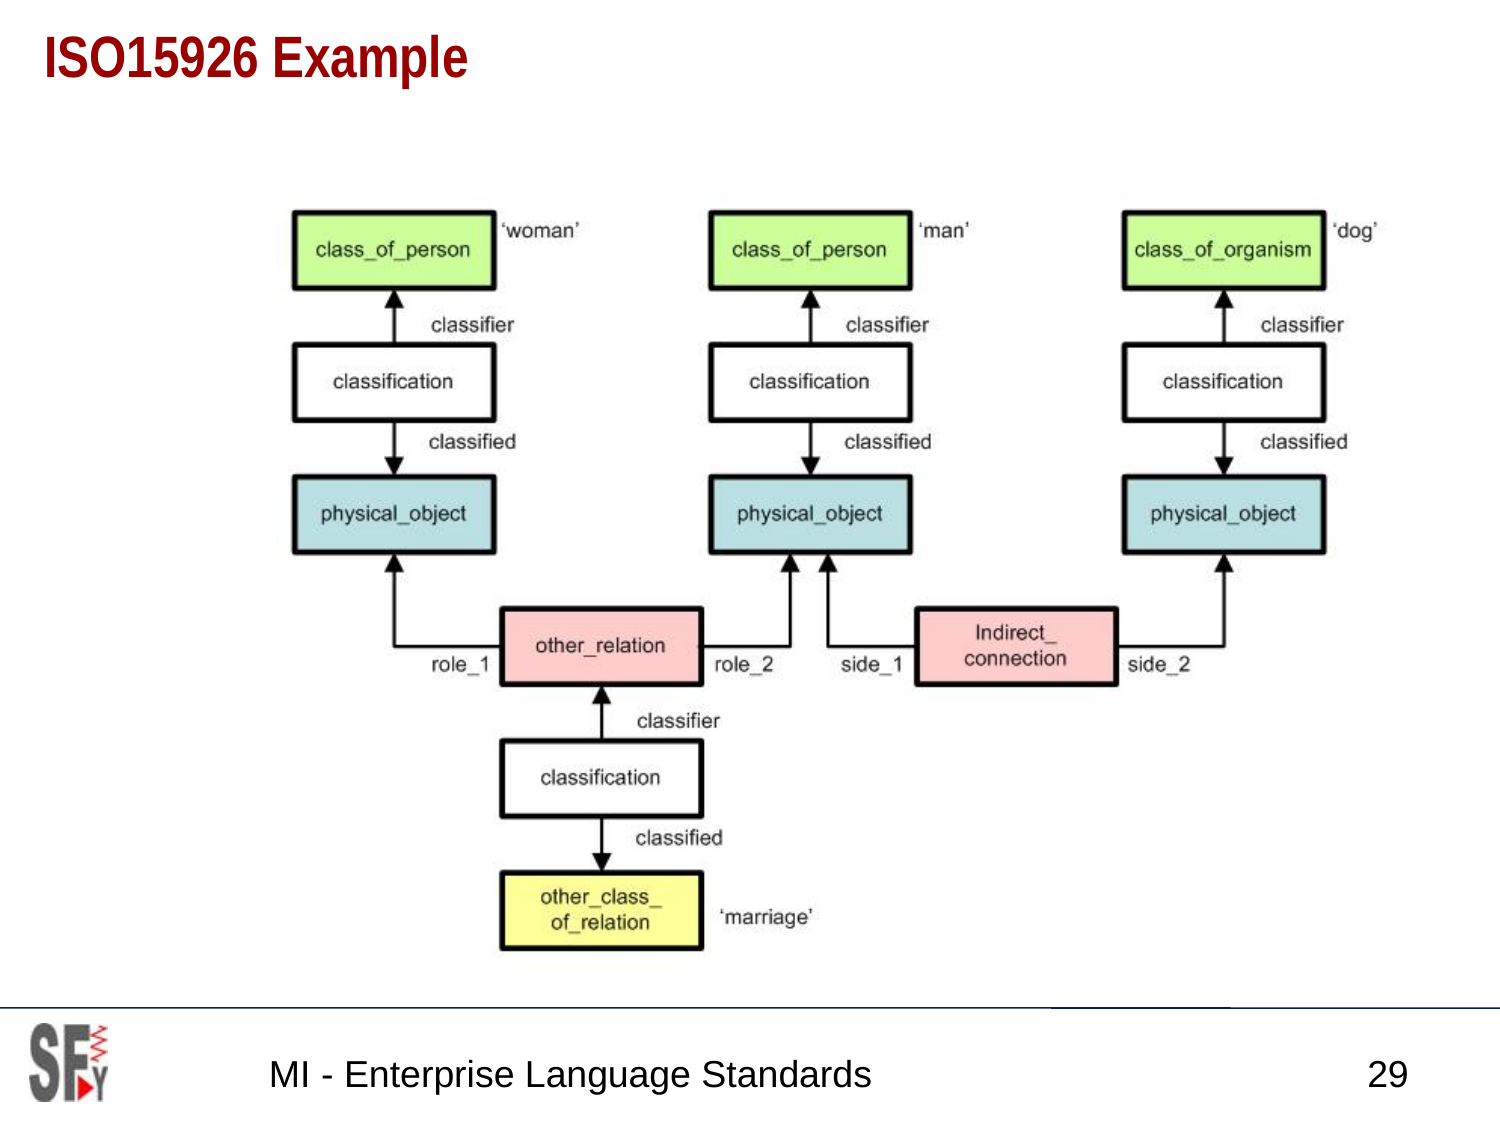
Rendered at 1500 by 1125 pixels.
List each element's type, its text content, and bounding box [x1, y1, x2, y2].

picture [29, 1023, 108, 1102]
list [29, 184, 1471, 988]
picture [276, 197, 1403, 974]
slide_number <numéro> [1352, 1034, 1490, 1103]
title ISO15926 Example [29, 12, 1471, 138]
footer MI - Enterprise Language Standards [253, 1034, 1336, 1103]
